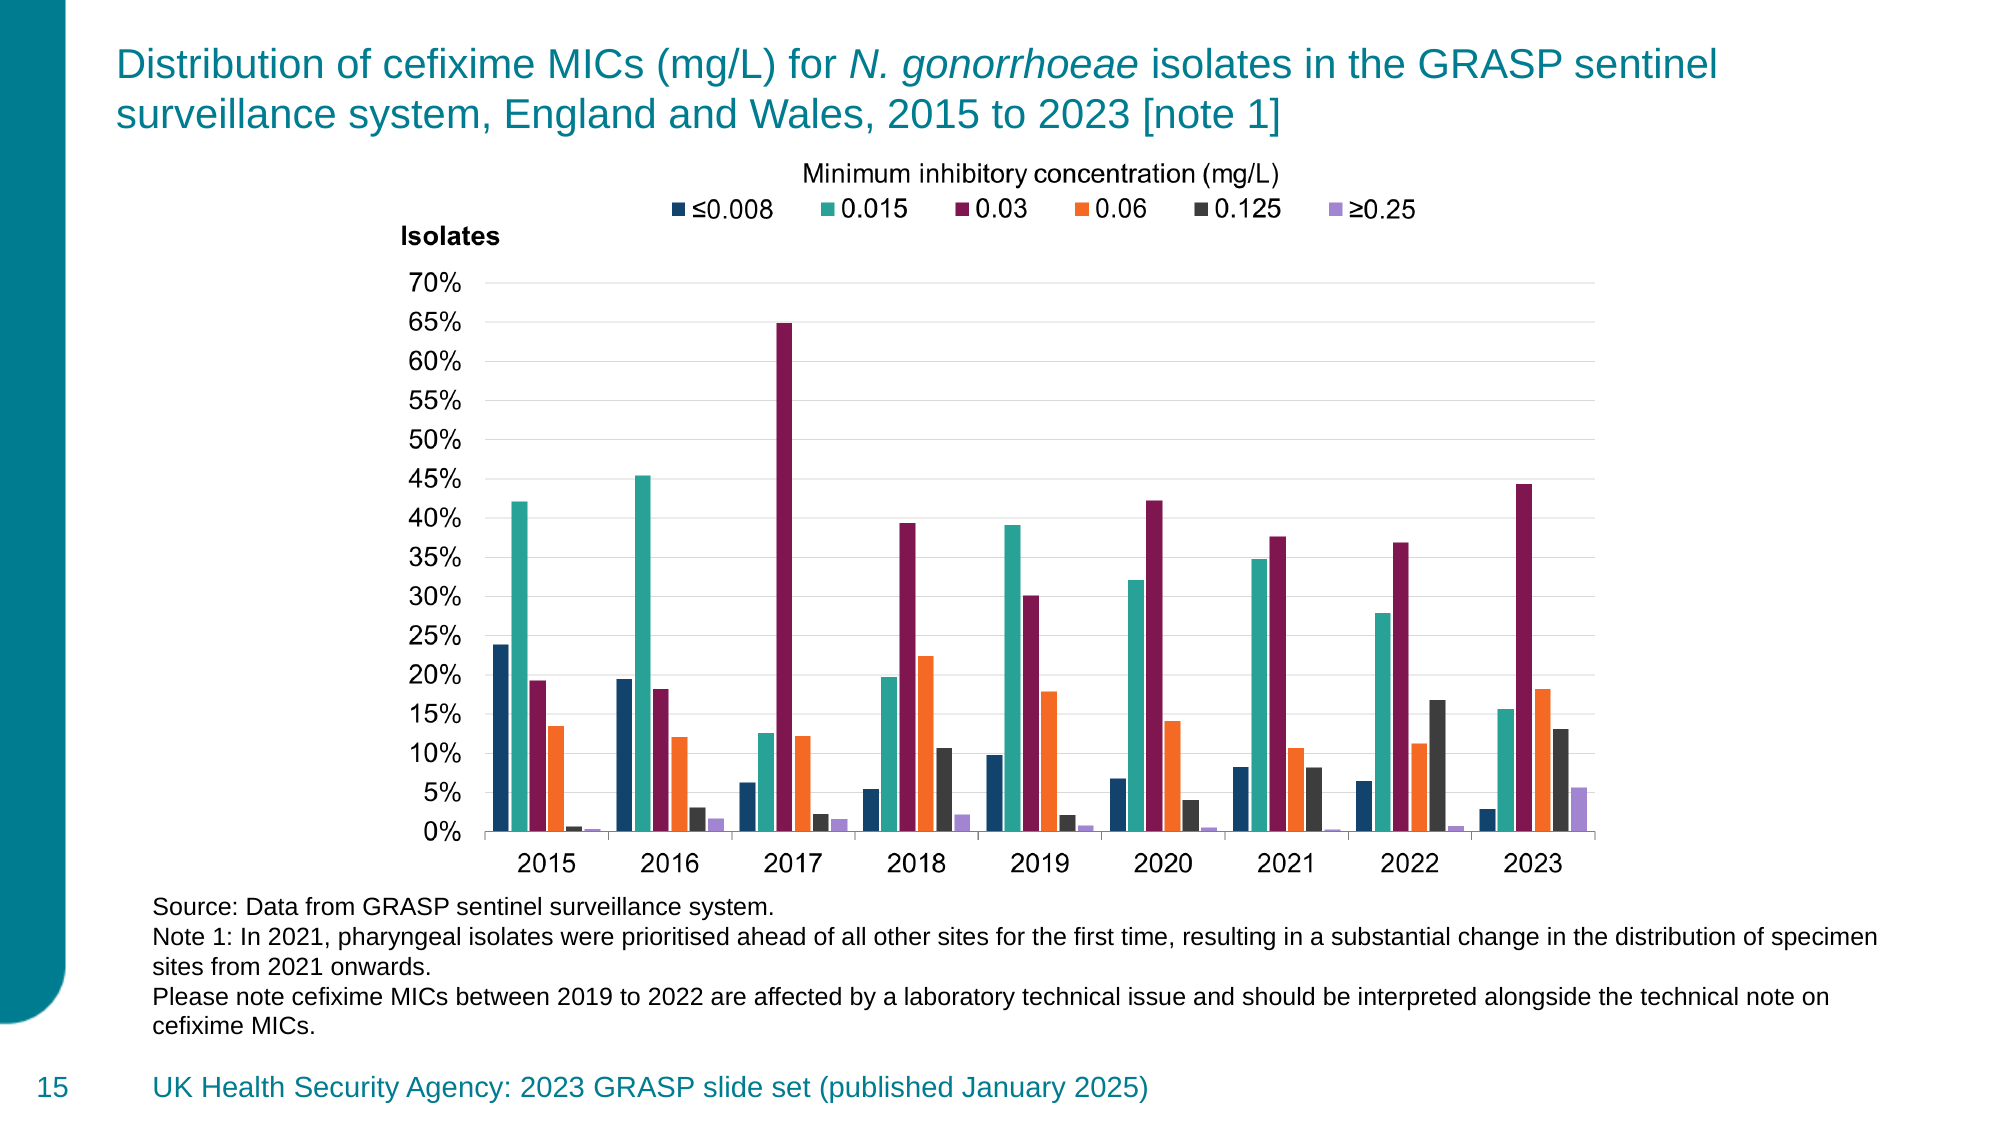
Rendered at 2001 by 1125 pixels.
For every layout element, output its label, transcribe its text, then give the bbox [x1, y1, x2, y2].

title Distribution of cefixime MICs (mg/L) for N. gonorrhoeae isolates in the GRASP sentinel surveillance system, England and Wales, 2015 to 2023 [note 1] [101, 29, 1926, 144]
text_box UK Health Security Agency: 2023 GRASP slide set (published January 2025) [137, 1056, 1780, 1116]
text_box Source: Data from GRASP sentinel surveillance system. Note 1: In 2021, pharyngeal isolates were prioritised ahead of all other sites for the first time, resulting in a substantial change in the distribution of specimen sites from 2021 onwards. Please note cefixime MICs between 2019 to 2022 are affected by a laboratory technical issue and should be interpreted alongside the technical note on cefixime MICs. [137, 882, 1926, 1050]
picture [392, 150, 1608, 882]
text_box [21, 1056, 120, 1117]
